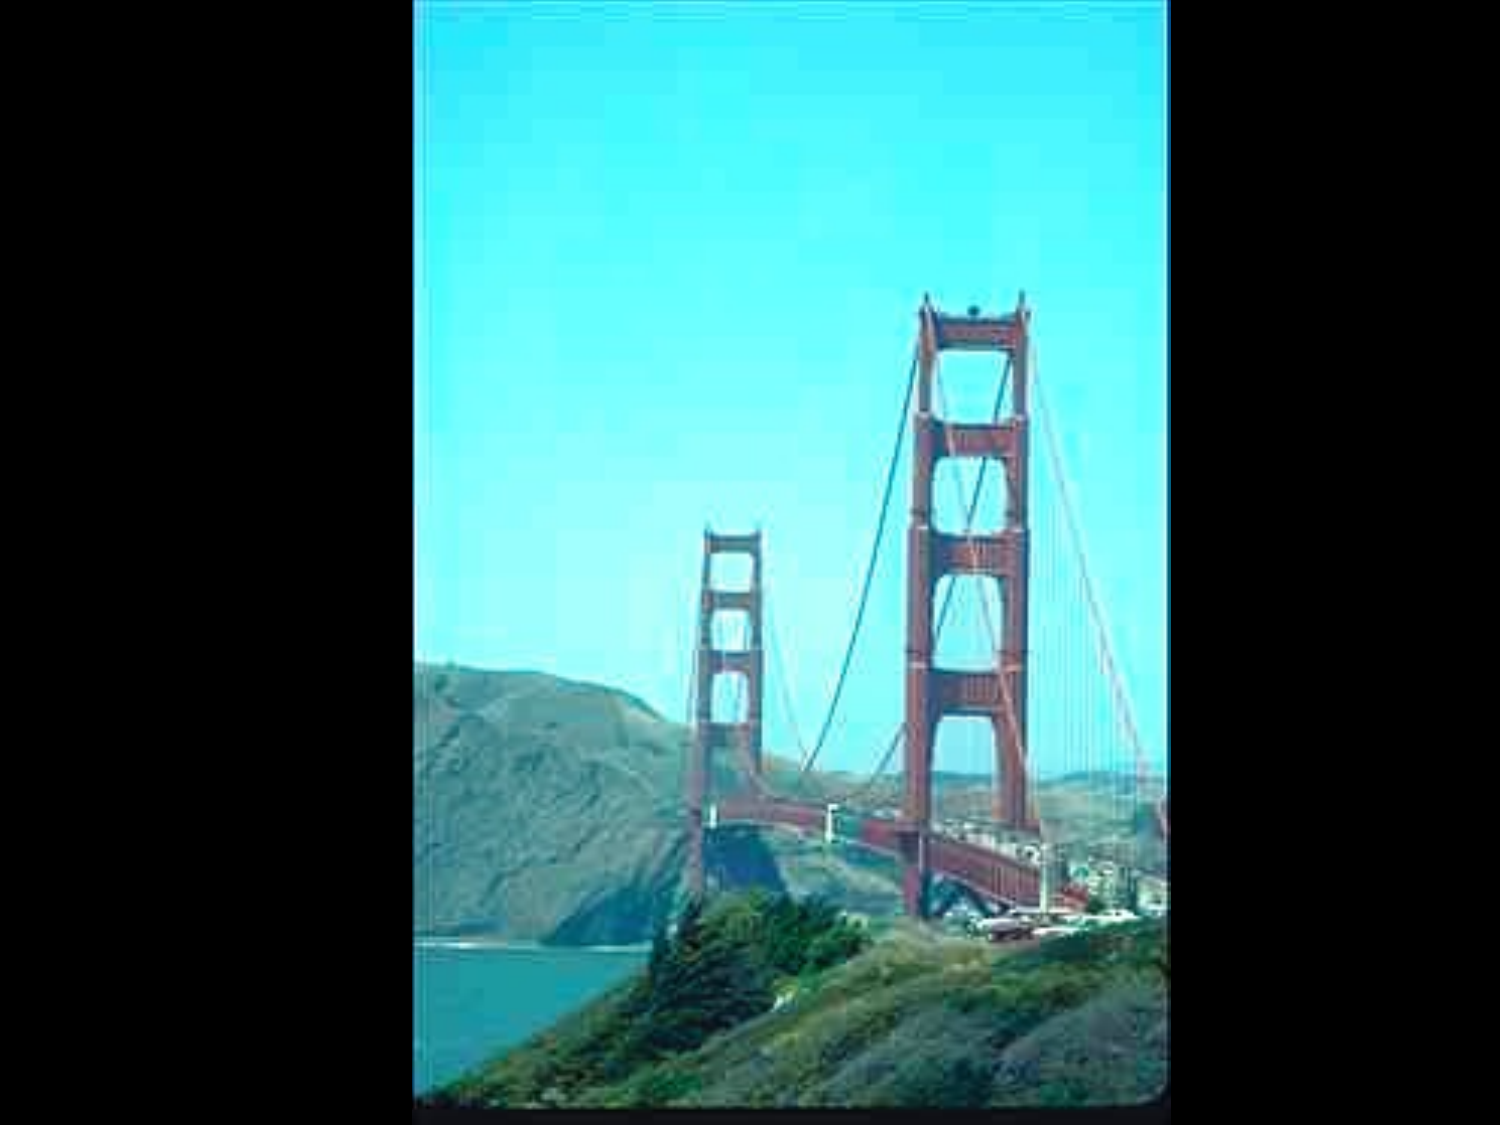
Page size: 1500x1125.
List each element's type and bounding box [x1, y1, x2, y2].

picture [412, 0, 1171, 1125]
